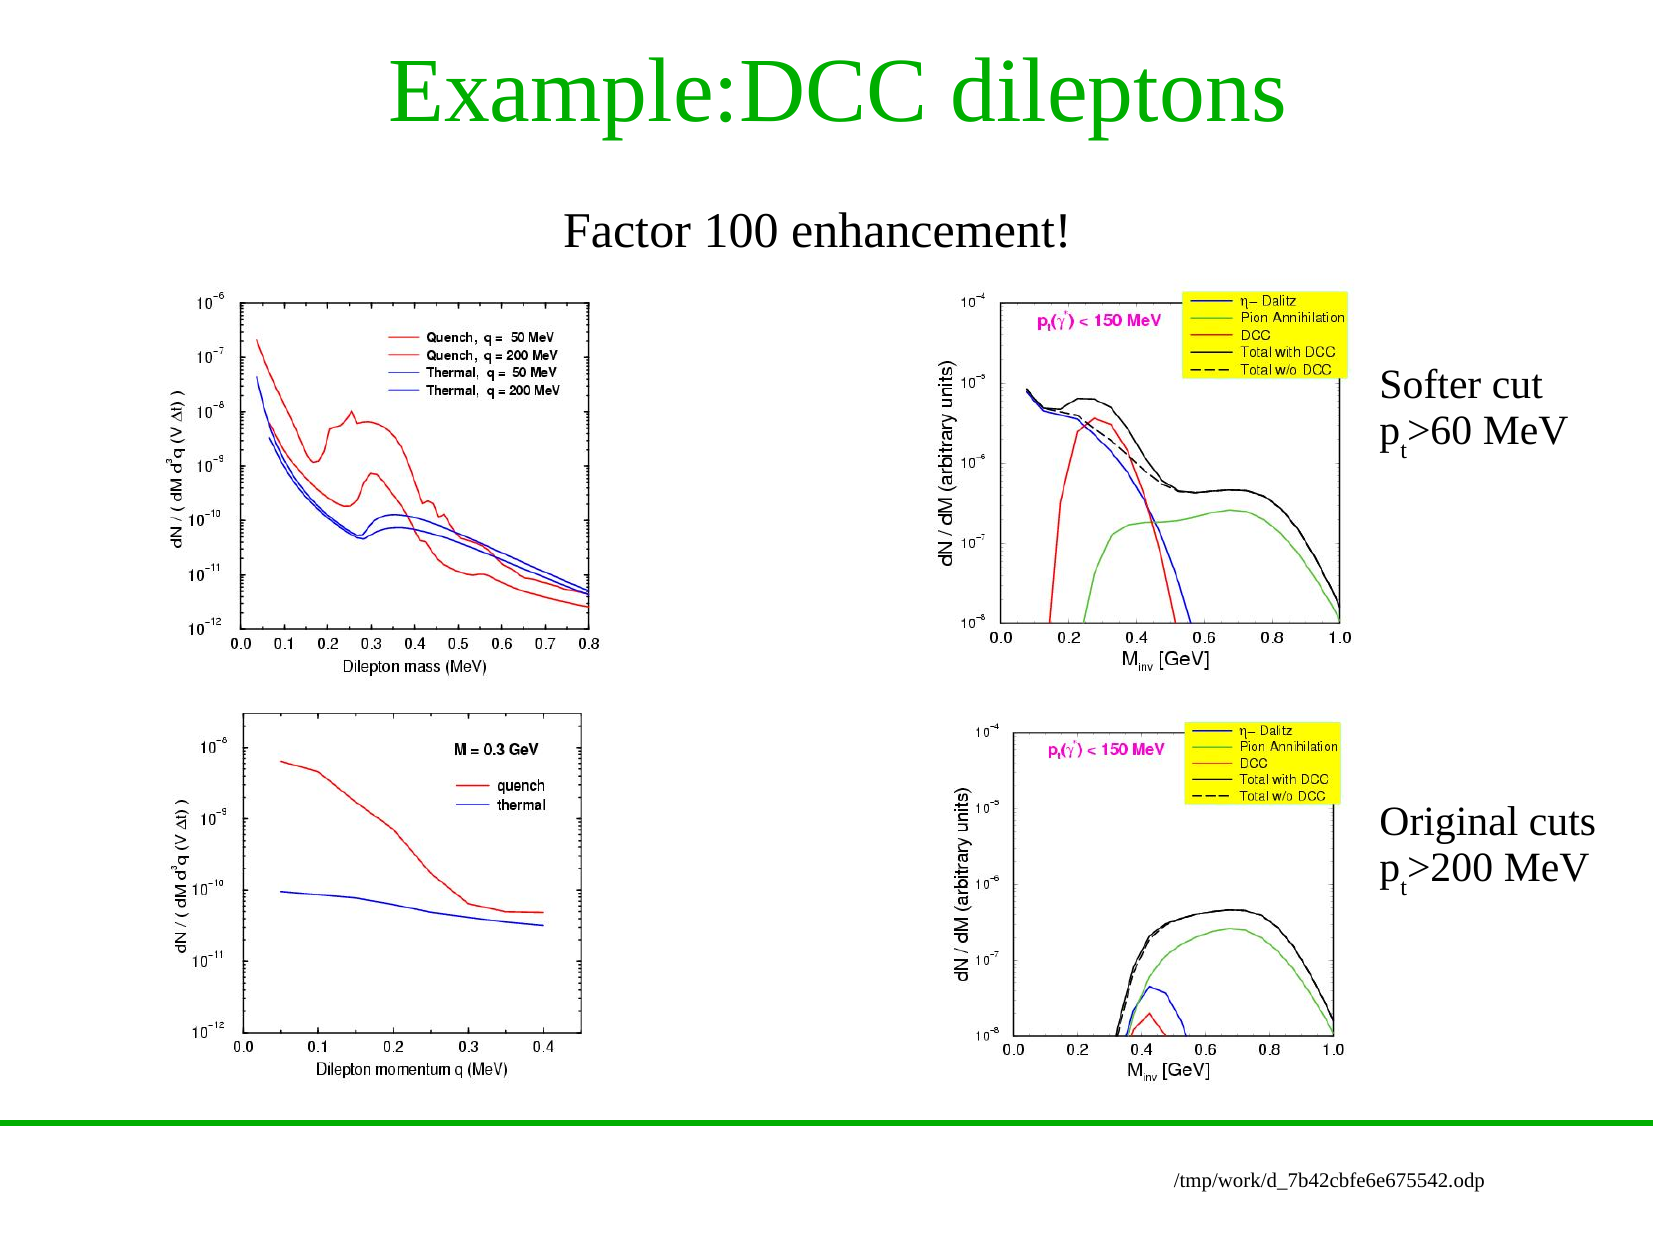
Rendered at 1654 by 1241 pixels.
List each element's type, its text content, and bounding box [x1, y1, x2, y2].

picture [887, 264, 1418, 692]
text_box Original cuts pt>200 MeV [1379, 798, 1598, 901]
title Example:DCC dileptons [132, 37, 1545, 245]
text_box Factor 100 enhancement! [563, 203, 1073, 259]
picture [153, 264, 634, 1101]
text_box Softer cut pt>60 MeV [1379, 361, 1569, 464]
picture [906, 696, 1407, 1101]
